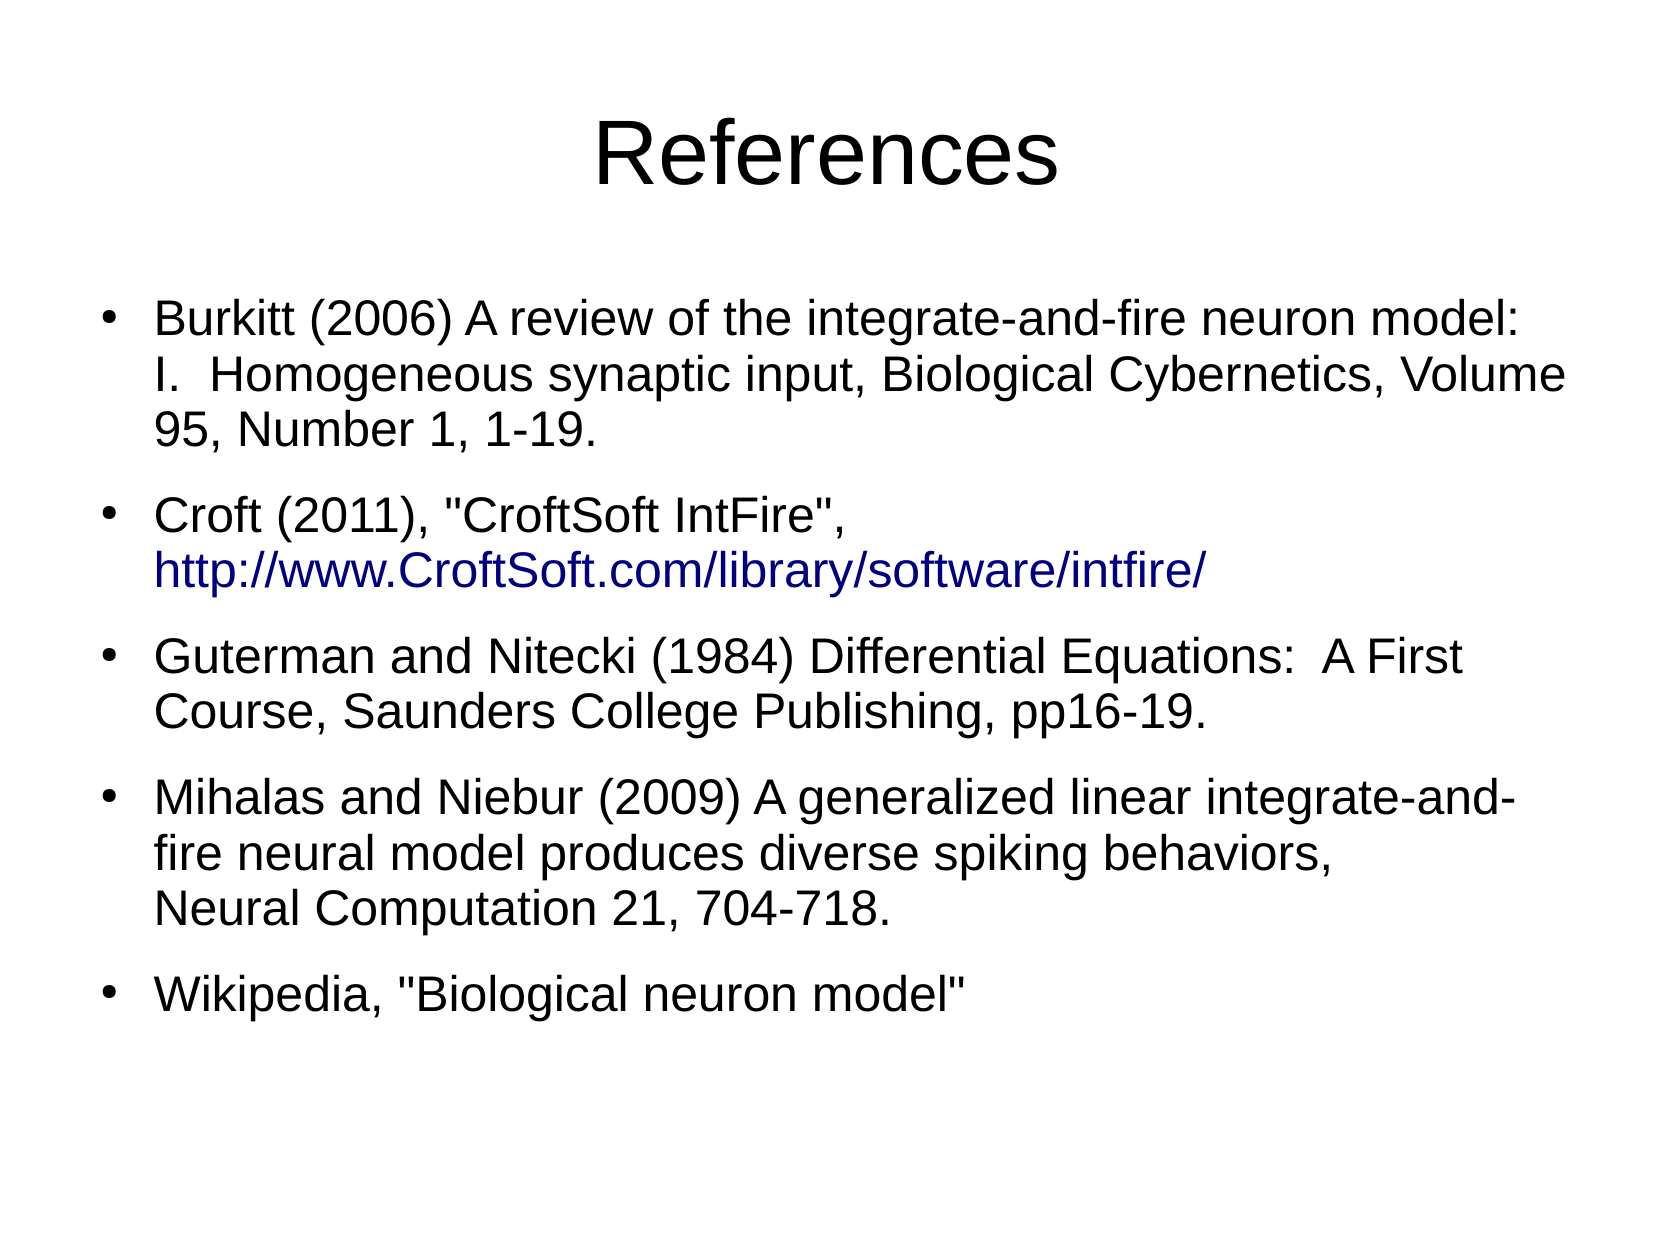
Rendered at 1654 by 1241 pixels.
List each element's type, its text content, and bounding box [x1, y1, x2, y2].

list Burkitt (2006) A review of the integrate-and-fire neuron model: I. Homogeneous synaptic input, Biological Cybernetics, Volume 95, Number 1, 1-19. Croft (2011), "CroftSoft IntFire", http://www.CroftSoft.com/library/software/intfire/ Guterman and Nitecki (1984) Differential Equations: A First Course, Saunders College Publishing, pp16-19. Mihalas and Niebur (2009) A generalized linear integrate-and-fire neural model produces diverse spiking behaviors, Neural Computation 21, 704-718. Wikipedia, "Biological neuron model" [82, 290, 1571, 1094]
title References [82, 56, 1571, 250]
